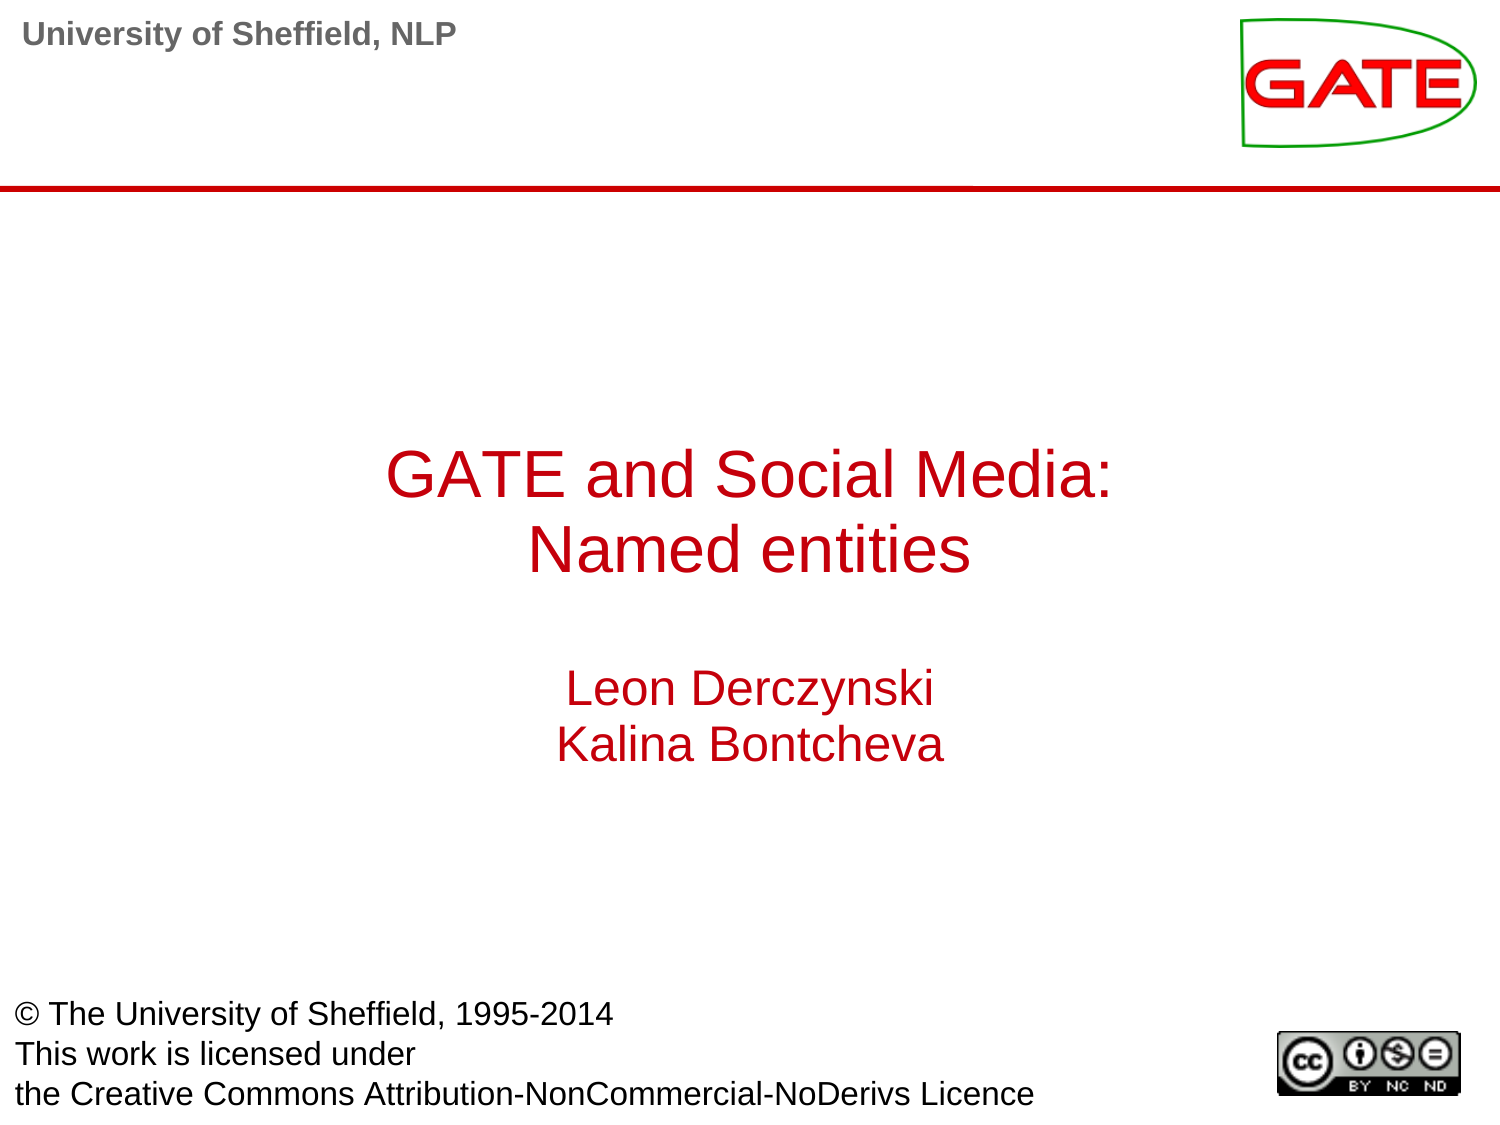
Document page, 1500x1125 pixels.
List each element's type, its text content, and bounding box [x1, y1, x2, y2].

picture [1240, 18, 1477, 148]
text_box GATE and Social Media: Named entities Leon Derczynski Kalina Bontcheva [0, 397, 1500, 809]
text_box © The University of Sheffield, 1995-2014 This work is licensed under the Creative Commons Attribution-NonCommercial-NoDerivs Licence [0, 944, 1500, 1122]
picture [1277, 1031, 1461, 1096]
